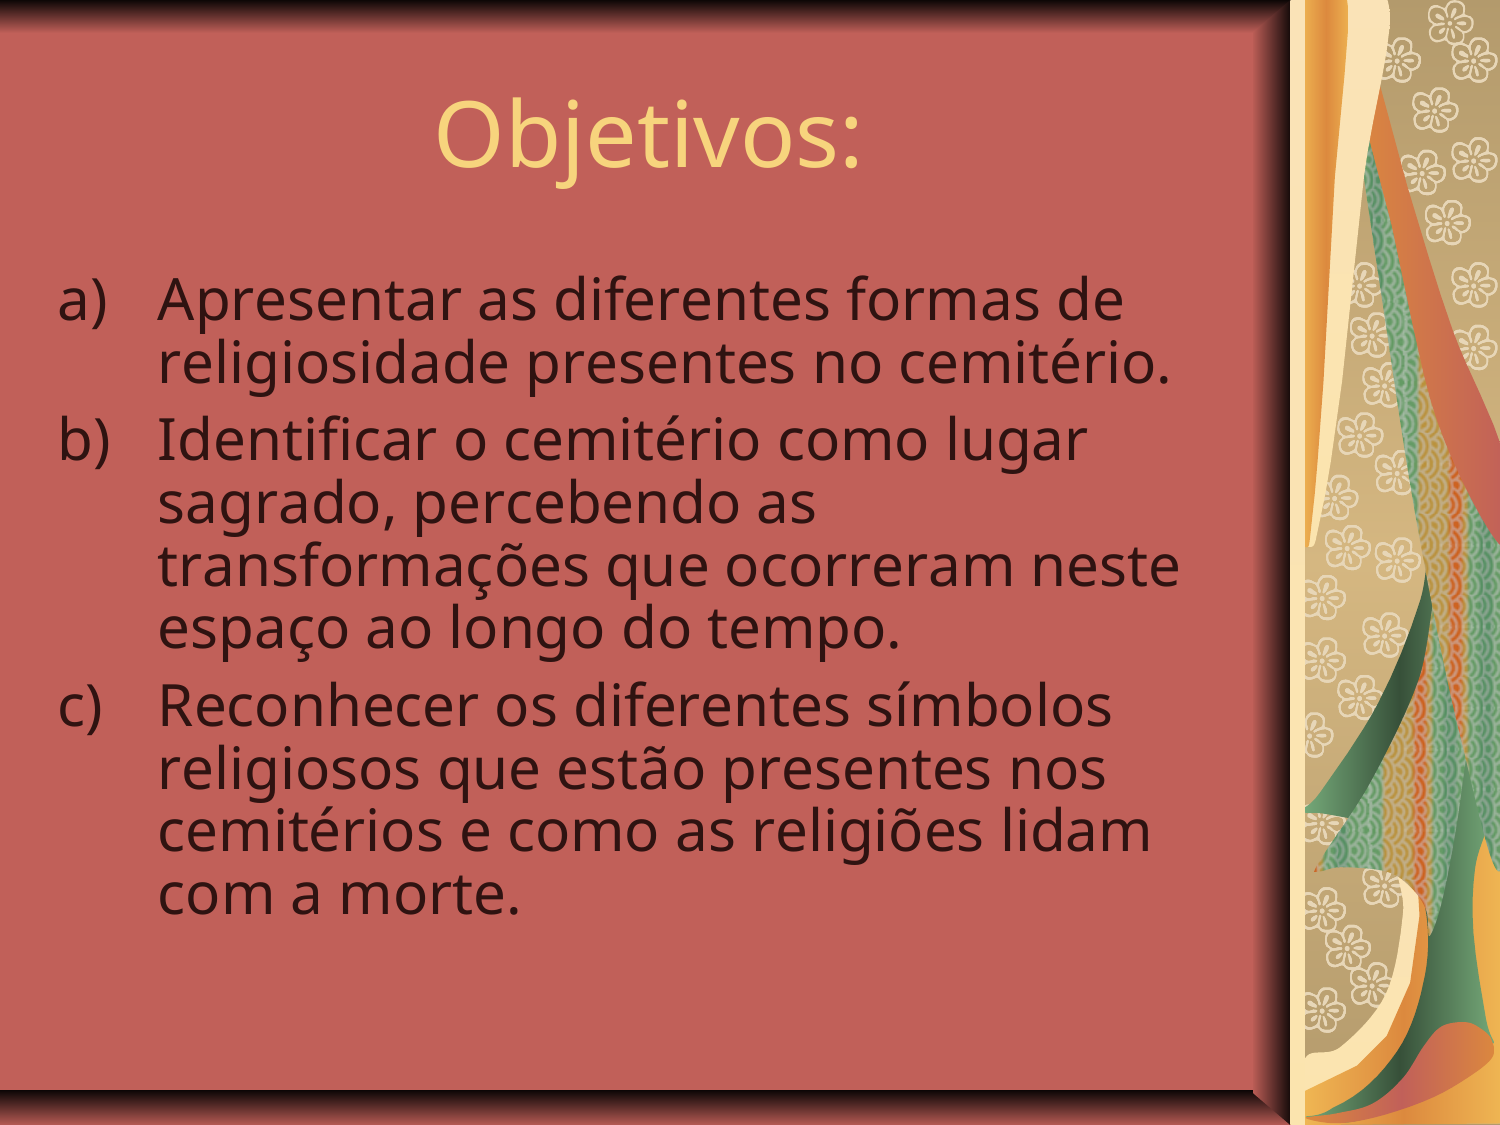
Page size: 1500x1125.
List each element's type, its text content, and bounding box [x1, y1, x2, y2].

picture [1313, 145, 1500, 937]
list Apresentar as diferentes formas de religiosidade presentes no cemitério. Identificar o cemitério como lugar sagrado, percebendo as transformações que ocorreram neste espaço ao longo do tempo. Reconhecer os diferentes símbolos religiosos que estão presentes nos cemitérios e como as religiões lidam com a morte. [43, 262, 1255, 1000]
title Objetivos: [35, 37, 1263, 225]
